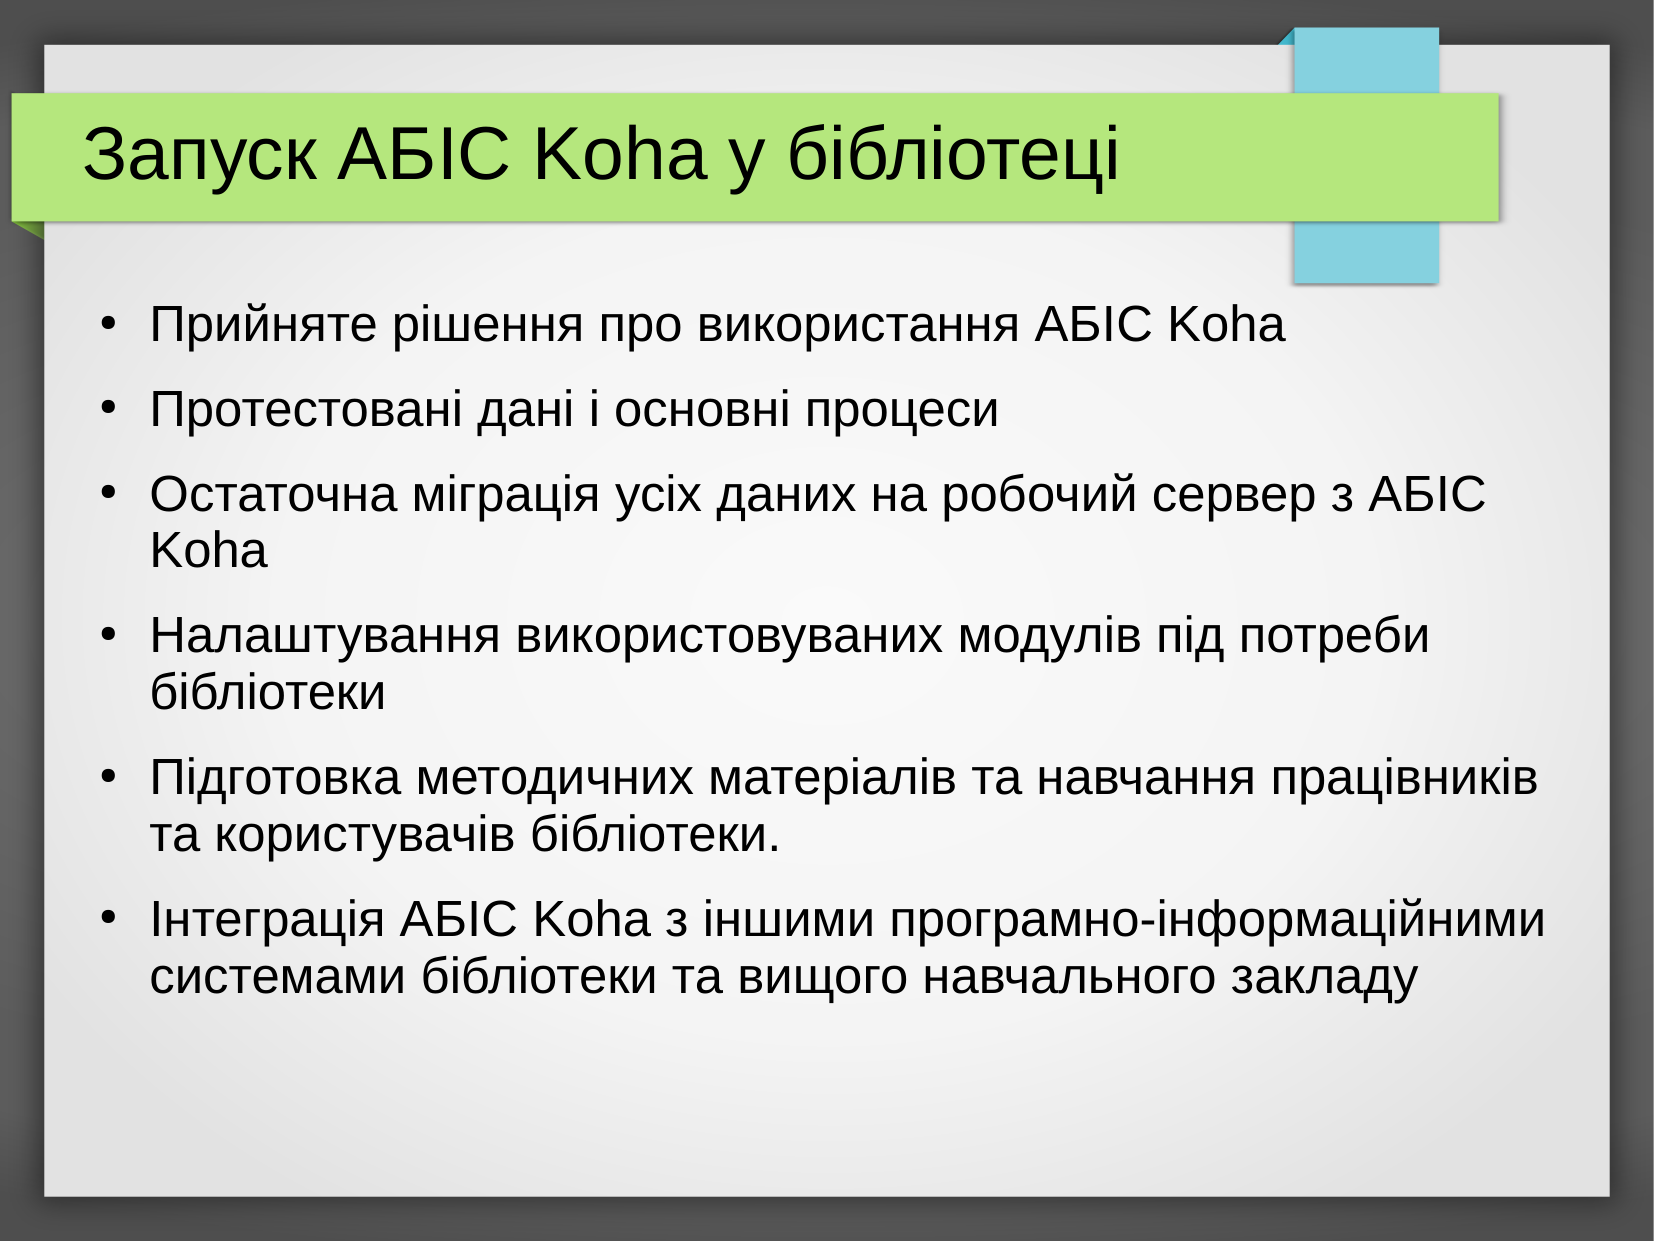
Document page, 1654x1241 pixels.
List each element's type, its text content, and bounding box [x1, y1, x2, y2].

picture [0, 0, 1654, 1241]
list Прийняте рішення про використання АБІС Koha Протестовані дані і основні процеси Остаточна міграція усіх даних на робочий сервер з АБІС Koha Налаштування використовуваних модулів під потреби бібліотеки Підготовка методичних матеріалів та навчання працівників та користувачів бібліотеки. Інтеграція АБІС Koha з іншими програмно-інформаційними системами бібліотеки та вищого навчального закладу [82, 295, 1571, 1015]
title Запуск АБІС Koha у бібліотеці [82, 94, 1264, 213]
